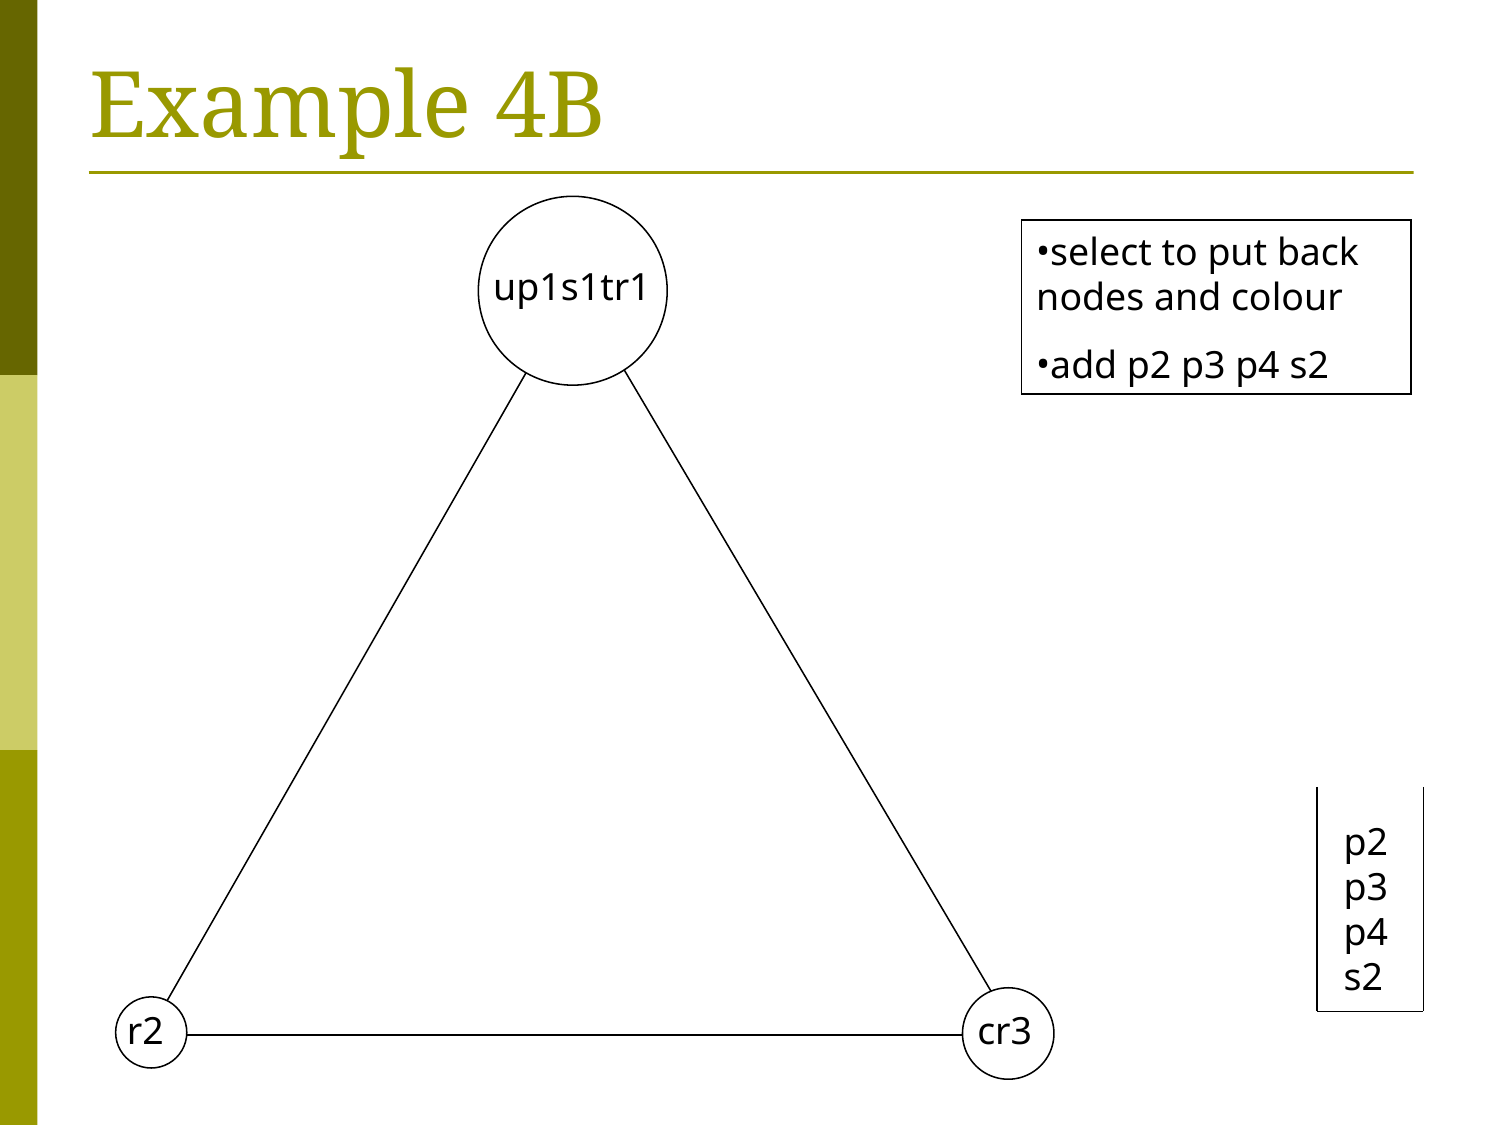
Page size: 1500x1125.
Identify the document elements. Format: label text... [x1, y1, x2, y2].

text_box select to put back nodes and colour add p2 p3 p4 s2 [1021, 219, 1412, 394]
text_box r2 [112, 999, 195, 1060]
text_box [128, 1060, 174, 1069]
text_box [481, 316, 664, 386]
text_box [978, 987, 1039, 999]
text_box [485, 196, 661, 255]
text_box [970, 1060, 1046, 1080]
text_box cr3 [962, 999, 1069, 1060]
title Example 4B [75, 45, 1426, 173]
text_box p2 p3 p4 s2 [1328, 810, 1407, 1007]
text_box up1s1tr1 [478, 255, 691, 316]
